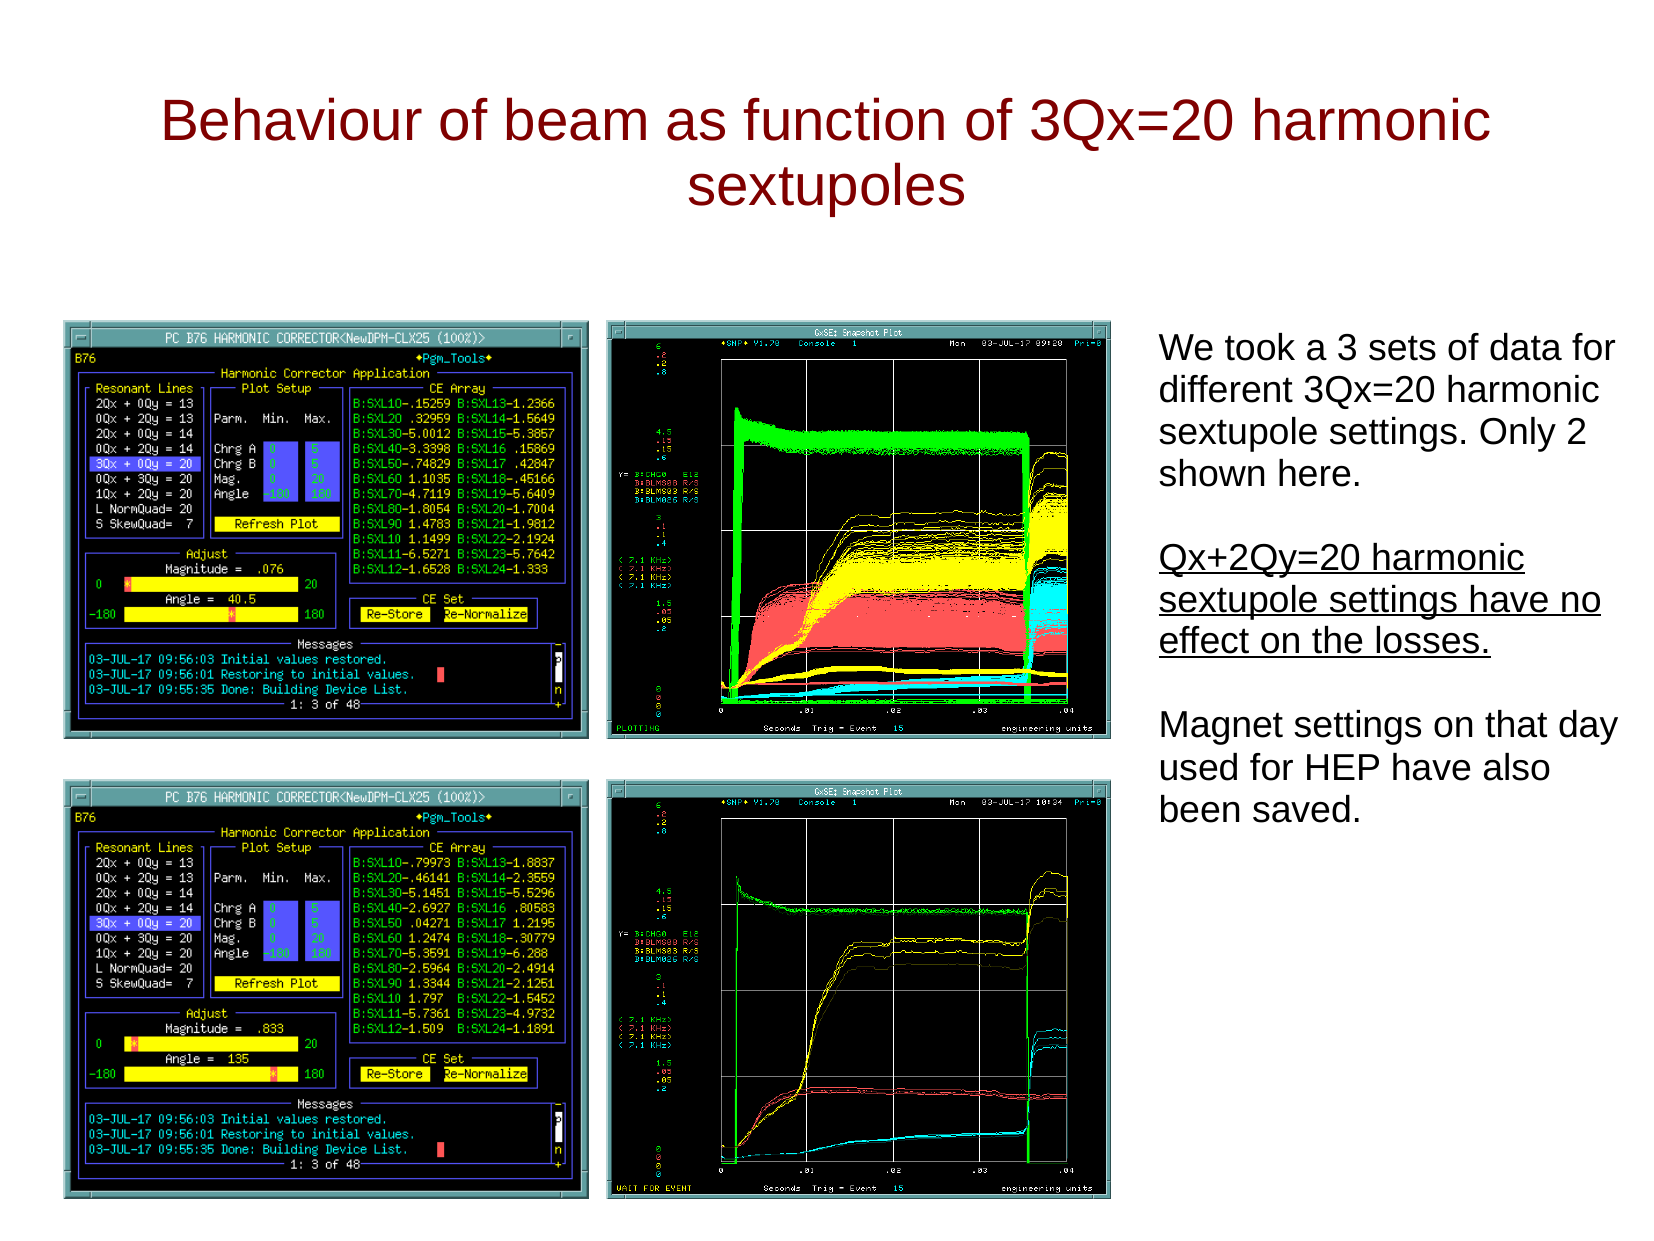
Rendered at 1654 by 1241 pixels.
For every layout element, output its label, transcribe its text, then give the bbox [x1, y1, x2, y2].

picture [606, 320, 1111, 739]
picture [63, 320, 589, 739]
picture [606, 779, 1111, 1199]
text_box [528, 157, 1182, 228]
picture [63, 779, 589, 1199]
title Behaviour of beam as function of 3Qx=20 harmonic sextupoles [82, 49, 1571, 257]
text_box We took a 3 sets of data for different 3Qx=20 harmonic sextupole settings. Only 2 shown here. Qx+2Qy=20 harmonic sextupole settings have no effect on the losses. Magnet settings on that day used for HEP have also been saved. [1143, 318, 1643, 832]
